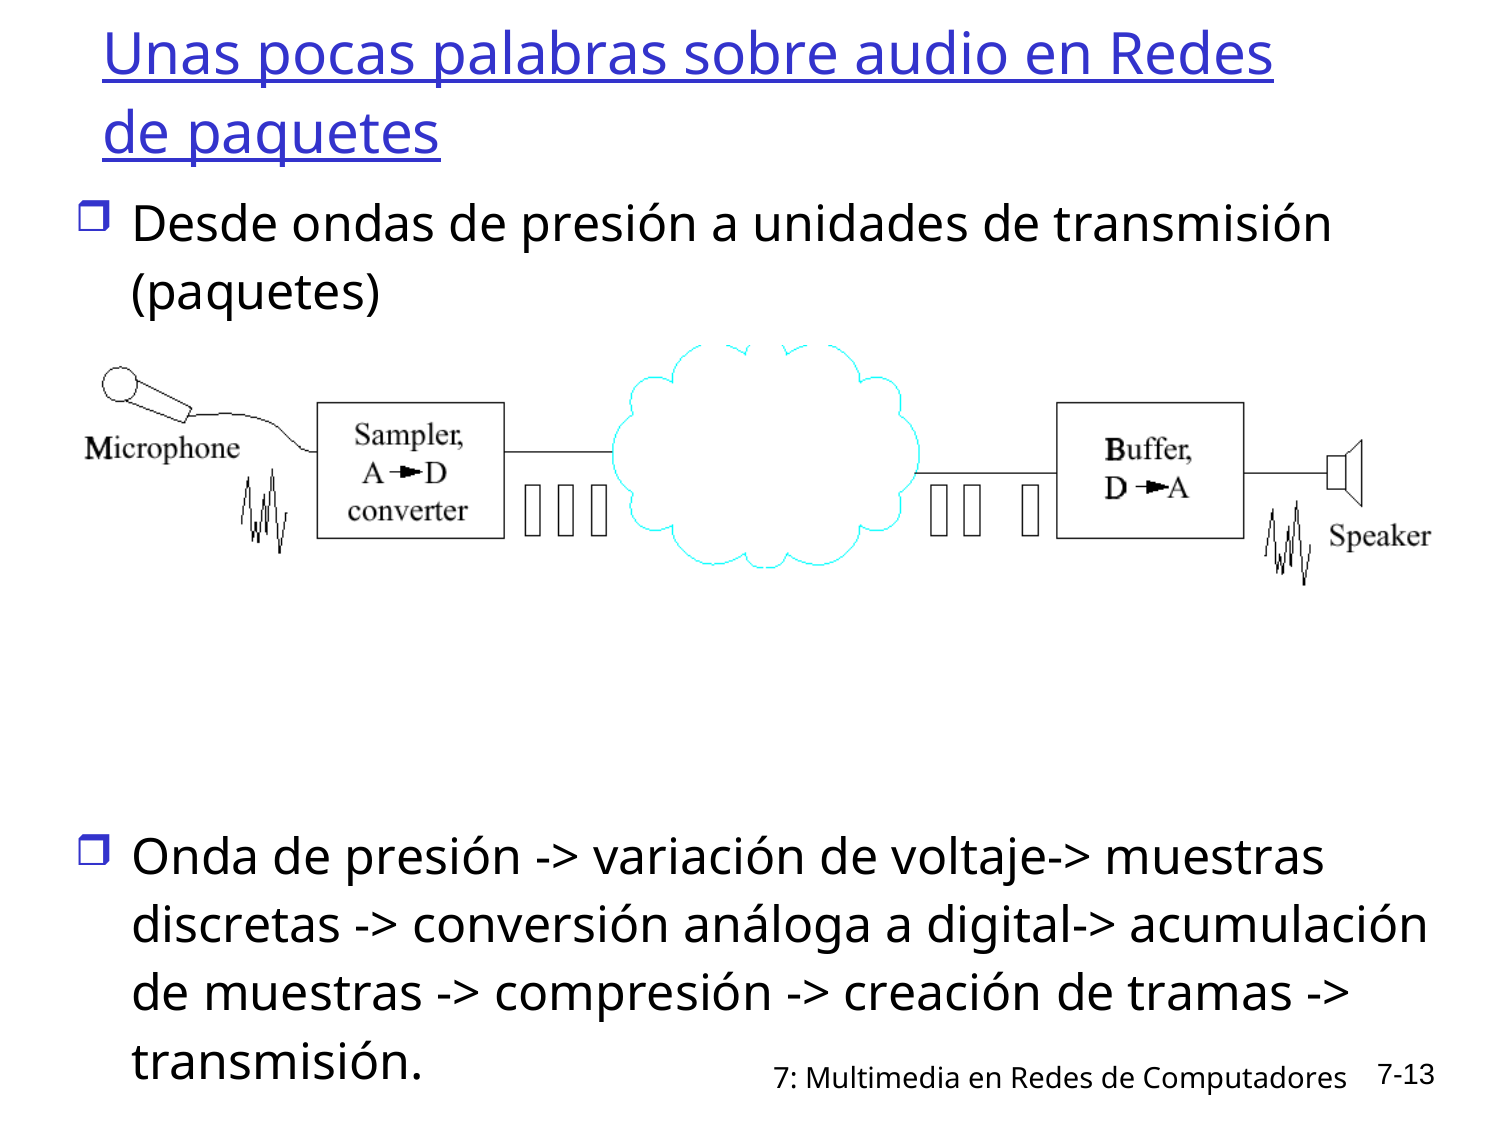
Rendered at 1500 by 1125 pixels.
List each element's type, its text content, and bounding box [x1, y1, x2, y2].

picture [69, 345, 1442, 599]
list Desde ondas de presión a unidades de transmisión (paquetes) Onda de presión -> variación de voltaje-> muestras discretas -> conversión análoga a digital-> acumulación de muestras -> compresión -> creación de tramas -> transmisión. [75, 187, 1500, 1051]
title Unas pocas palabras sobre audio en Redes de paquetes [87, 12, 1363, 171]
